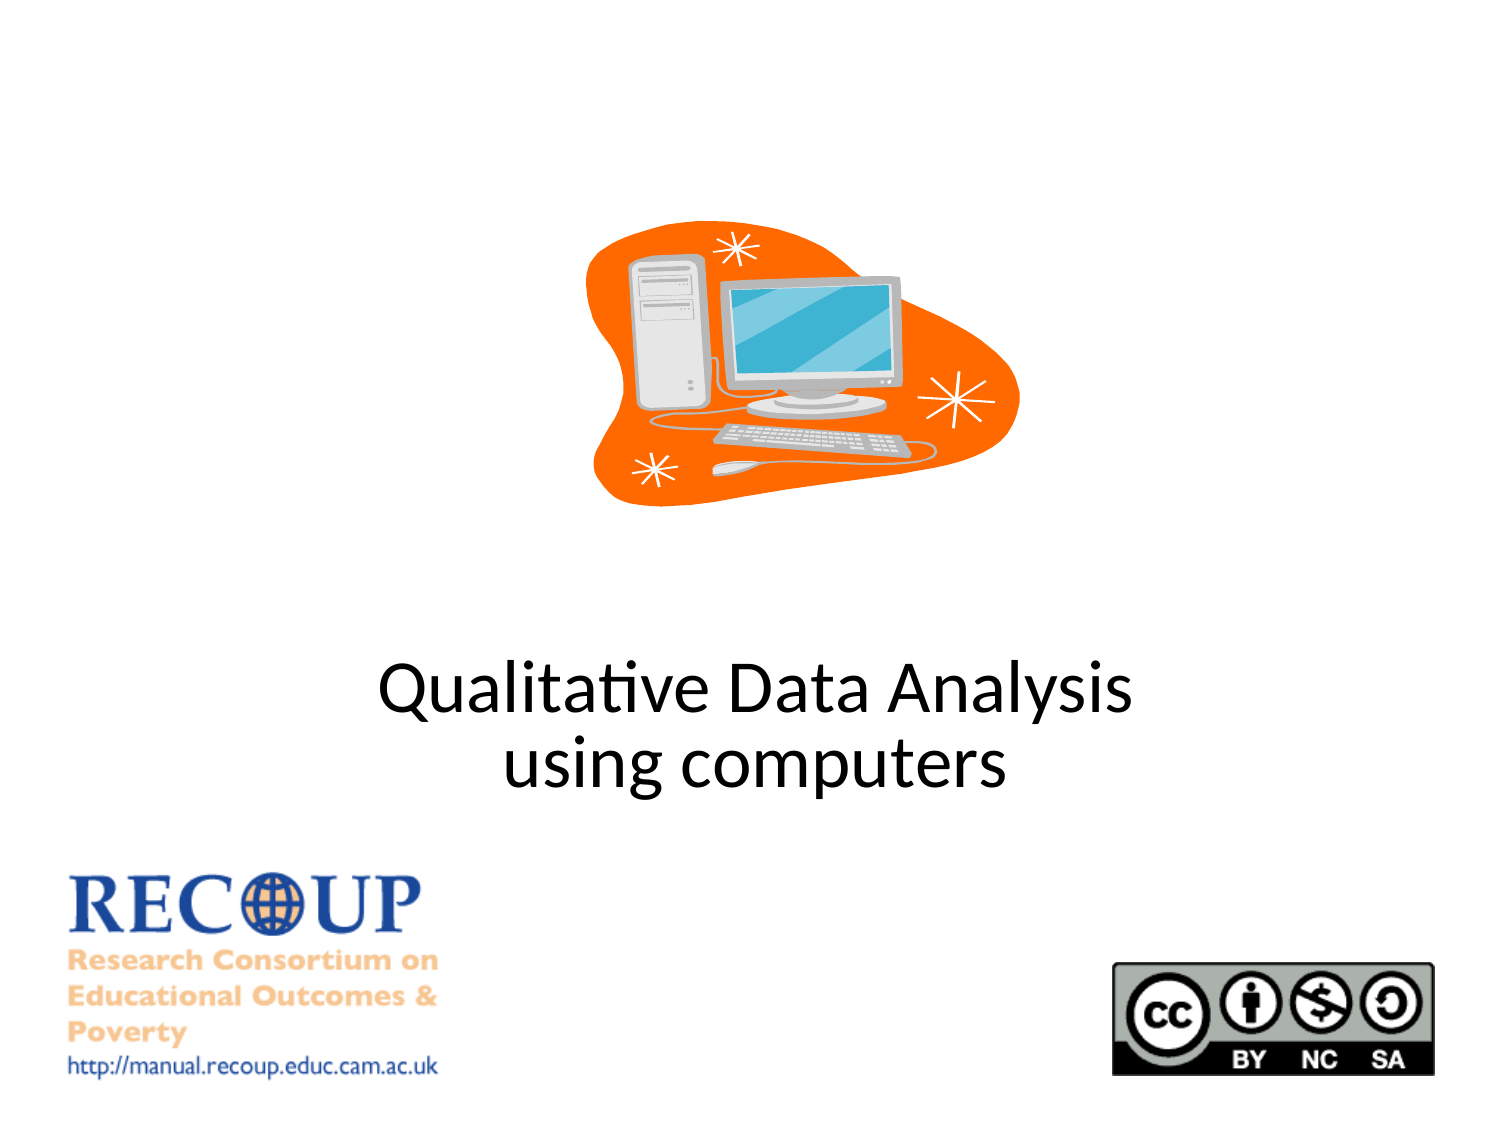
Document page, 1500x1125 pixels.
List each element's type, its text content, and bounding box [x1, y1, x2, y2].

picture [584, 220, 1022, 509]
title Qualitative Data Analysis using computers [123, 527, 1388, 823]
picture [62, 862, 460, 1084]
picture [1112, 962, 1435, 1076]
